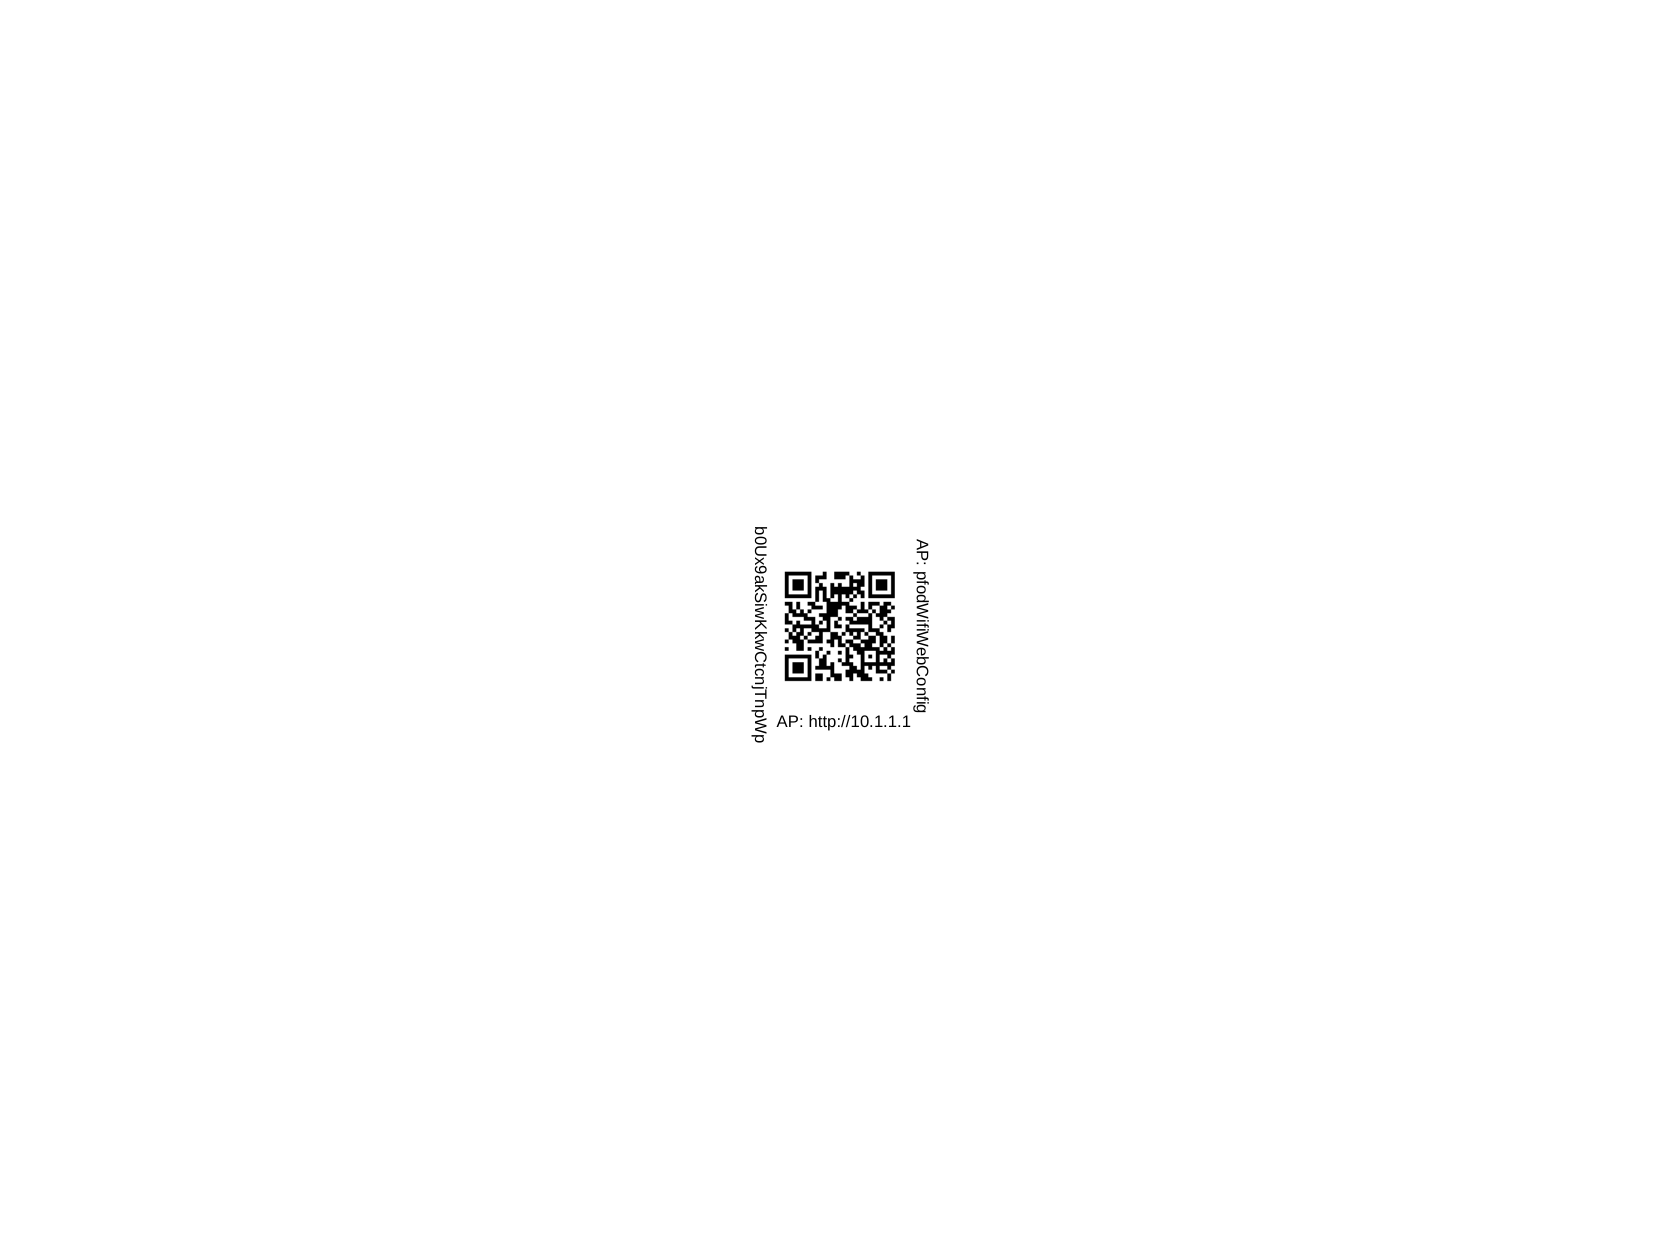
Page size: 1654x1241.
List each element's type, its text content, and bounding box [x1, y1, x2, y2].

text_box AP: http://10.1.1.1 [778, 704, 927, 739]
text_box AP: pfodWifiWebConfig [905, 524, 940, 731]
text_box b0Ux9akSiwKkwCtcnjTnpWp [744, 512, 778, 759]
picture [778, 548, 905, 704]
